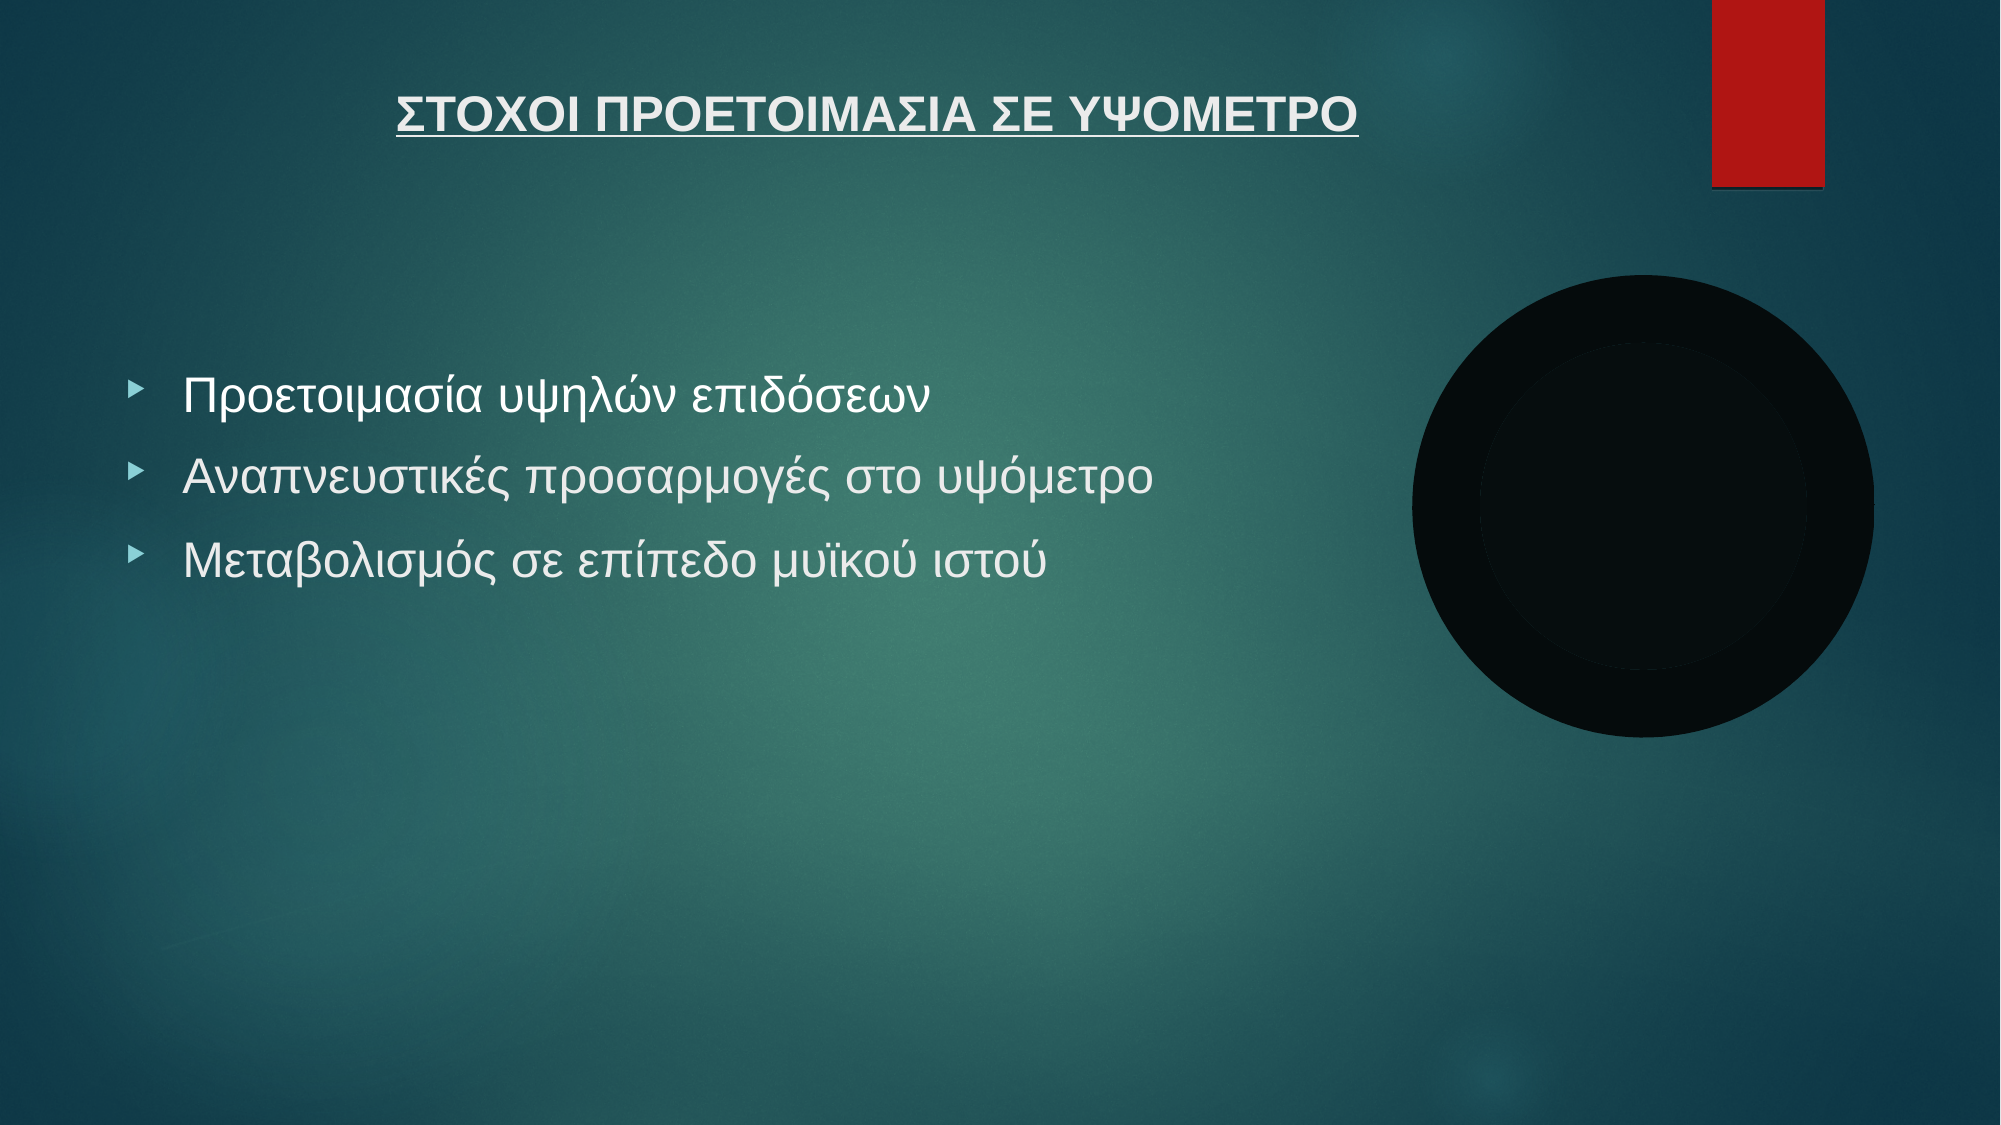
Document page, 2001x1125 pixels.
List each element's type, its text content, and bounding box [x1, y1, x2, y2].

list Προετοιμασία υψηλών επιδόσεων Αναπνευστικές προσαρμογές στο υψόμετρο Μεταβολισμός σε επίπεδο μυϊκού ιστού [111, 354, 1522, 809]
title ΣΤΟΧΟΙ ΠΡΟΕΤΟΙΜΑΣΙΑ ΣΕ ΥΨΟΜΕΤΡΟ [106, 74, 1649, 305]
